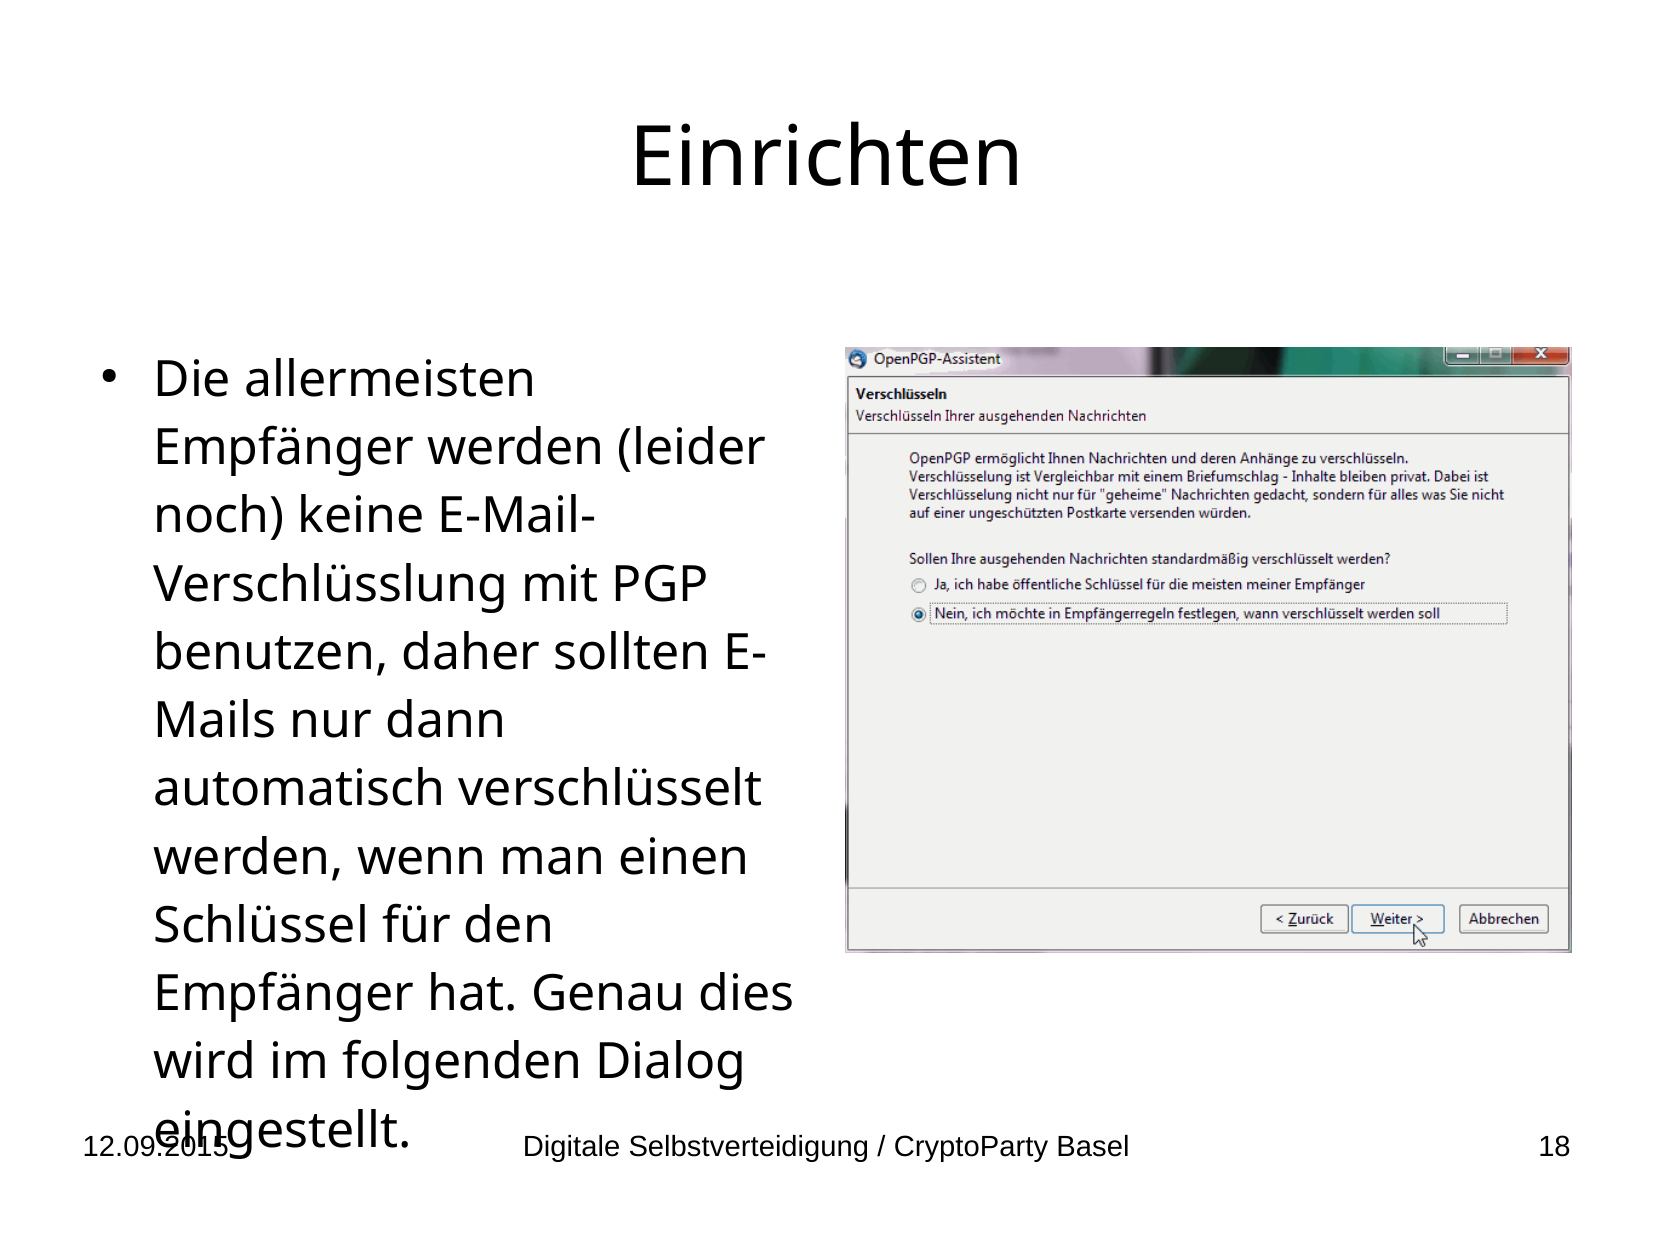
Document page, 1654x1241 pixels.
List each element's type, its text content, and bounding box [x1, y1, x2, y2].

picture [845, 347, 1572, 953]
title Einrichten [82, 49, 1571, 257]
list Die allermeisten Empfänger werden (leider noch) keine E-Mail-Verschlüsslung mit PGP benutzen, daher sollten E-Mails nur dann automatisch verschlüsselt werden, wenn man einen Schlüssel für den Empfänger hat. Genau dies wird im folgenden Dialog eingestellt. [82, 290, 809, 1010]
